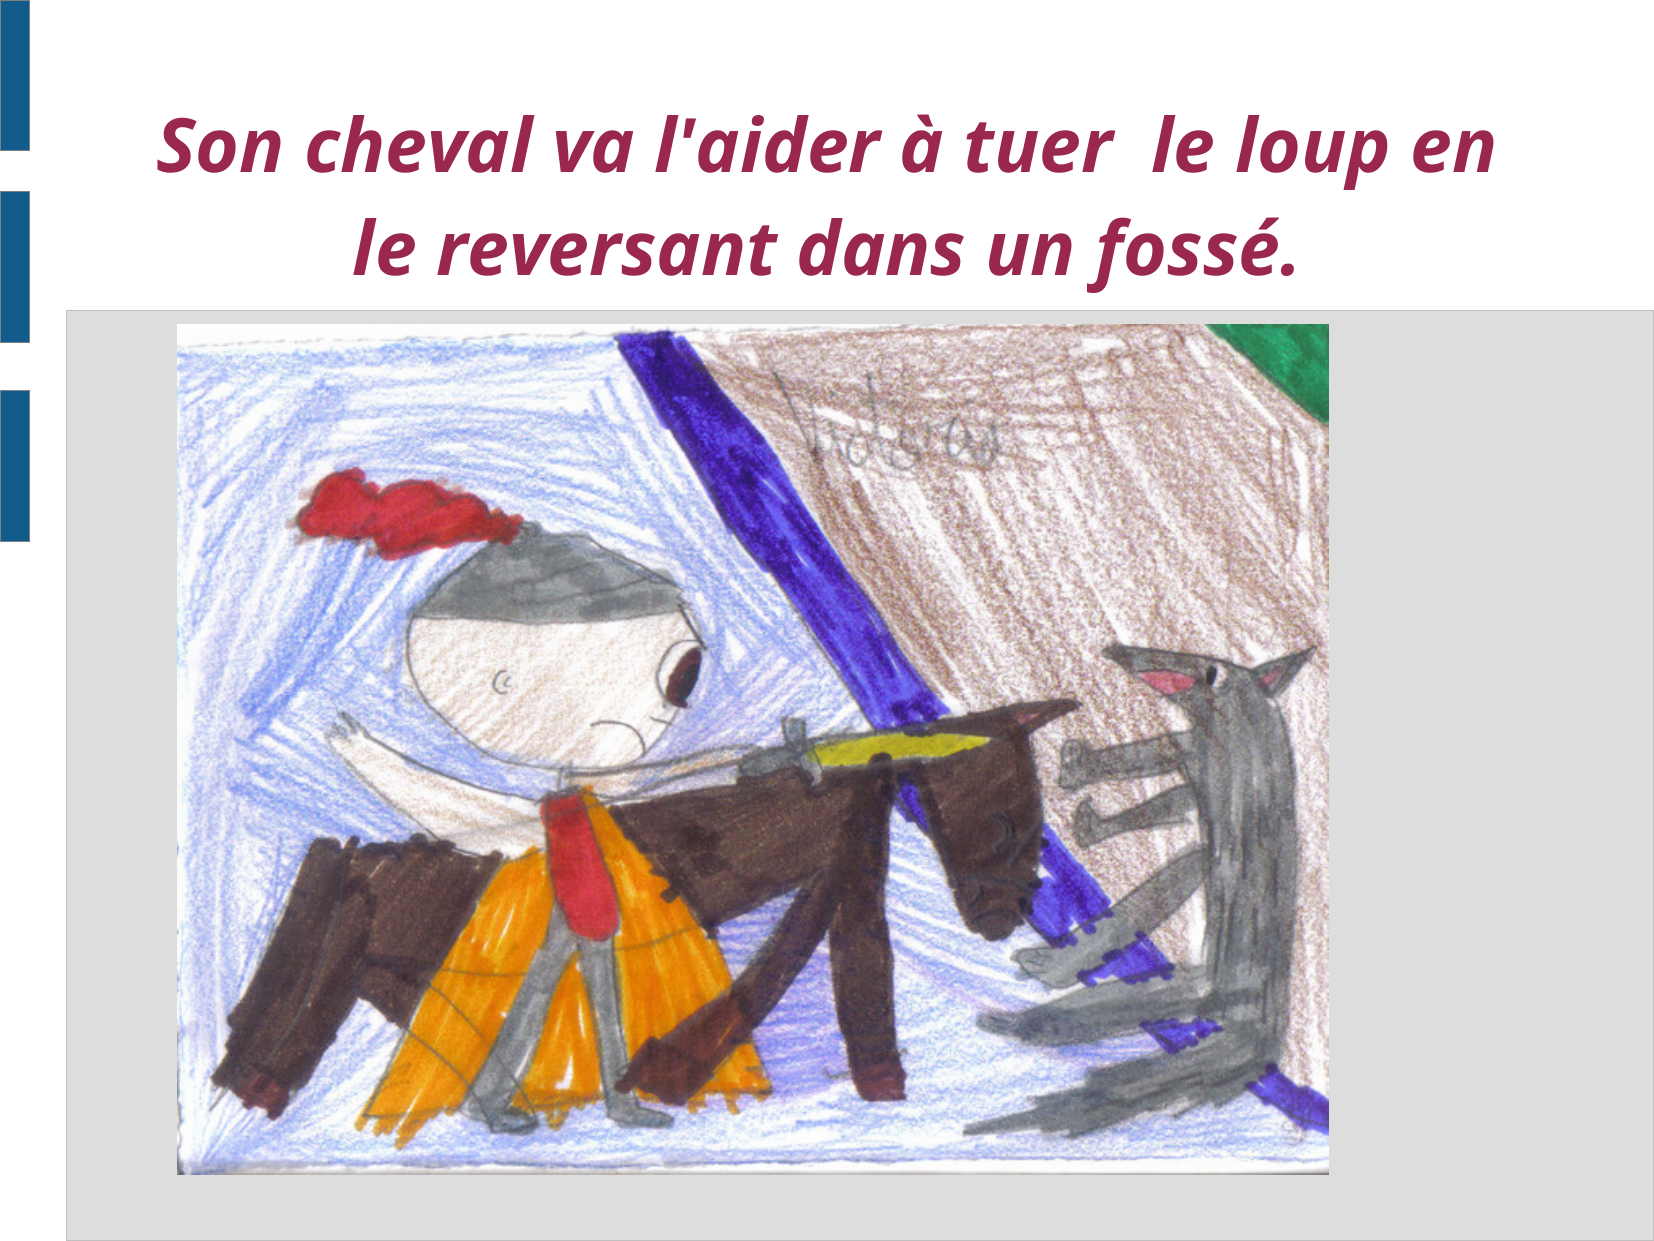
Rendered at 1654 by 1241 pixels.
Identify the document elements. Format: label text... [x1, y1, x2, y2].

picture [177, 324, 1329, 1175]
title Son cheval va l'aider à tuer le loup en le reversant dans un fossé. [121, 91, 1534, 299]
